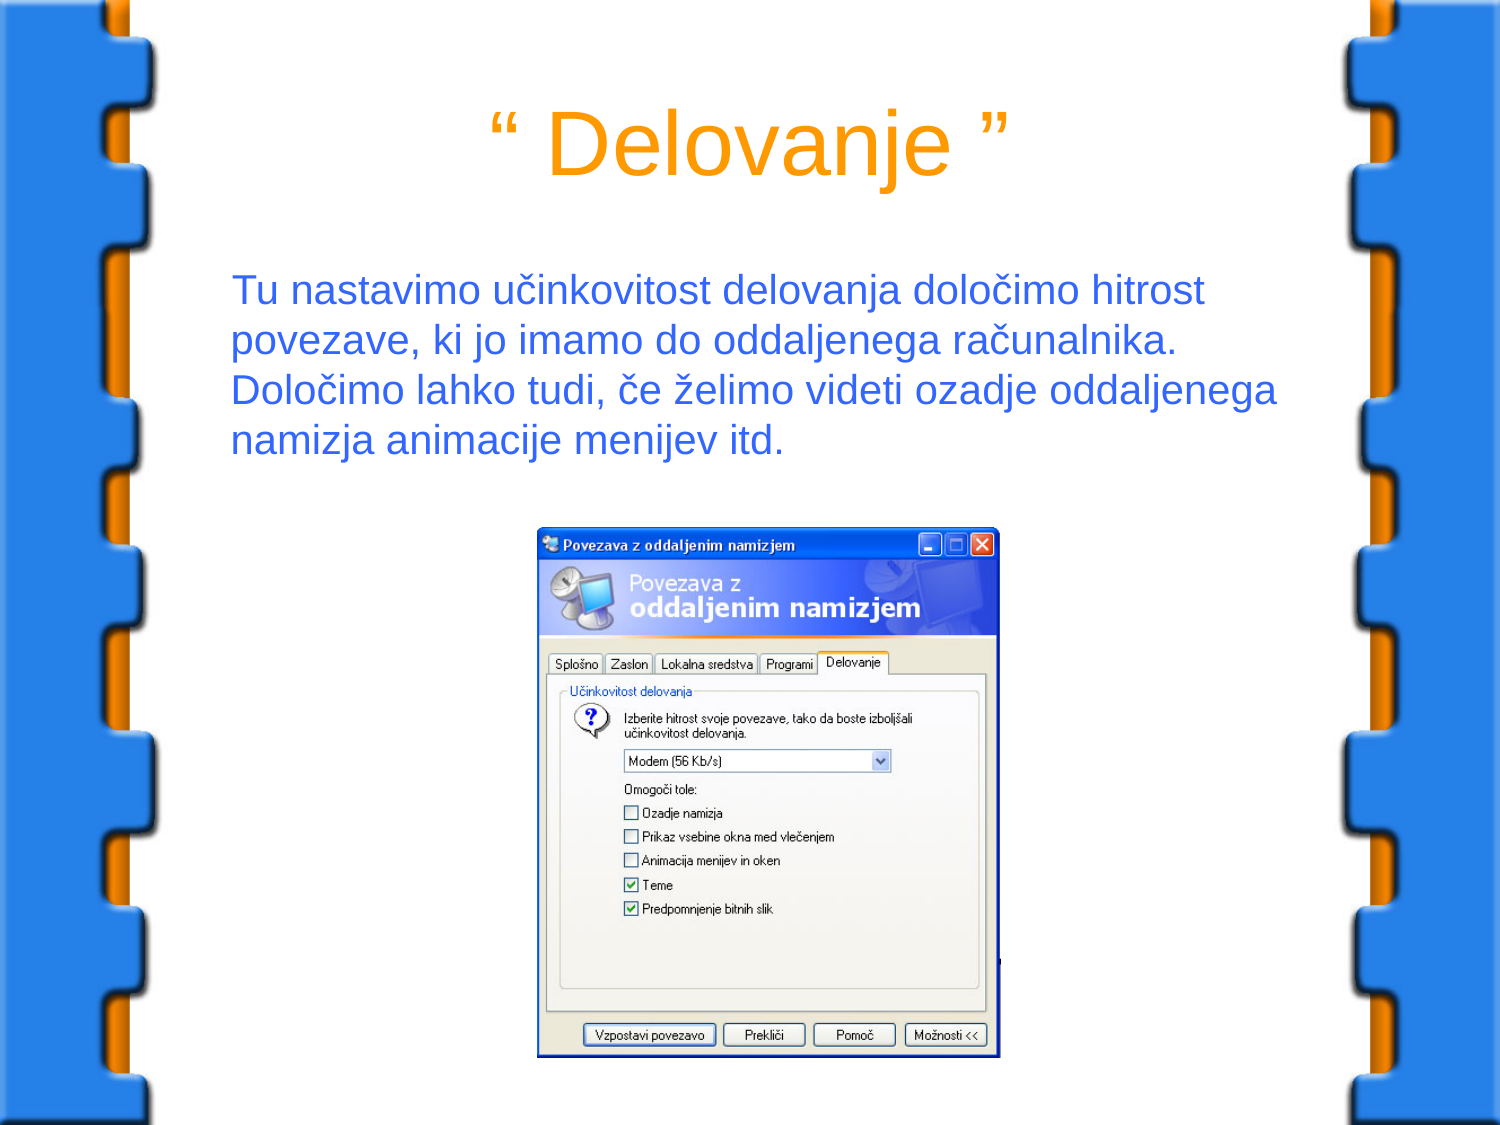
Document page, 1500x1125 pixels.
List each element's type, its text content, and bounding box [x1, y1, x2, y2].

picture [1280, 0, 1500, 1125]
picture [537, 527, 1001, 1058]
picture [0, 0, 220, 1125]
list Tu nastavimo učinkovitost delovanja določimo hitrost povezave, ki jo imamo do oddaljenega računalnika. Določimo lahko tudi, če želimo videti ozadje oddaljenega namizja animacije menijev itd. [159, 255, 1365, 998]
title “ Delovanje ” [159, 45, 1341, 233]
